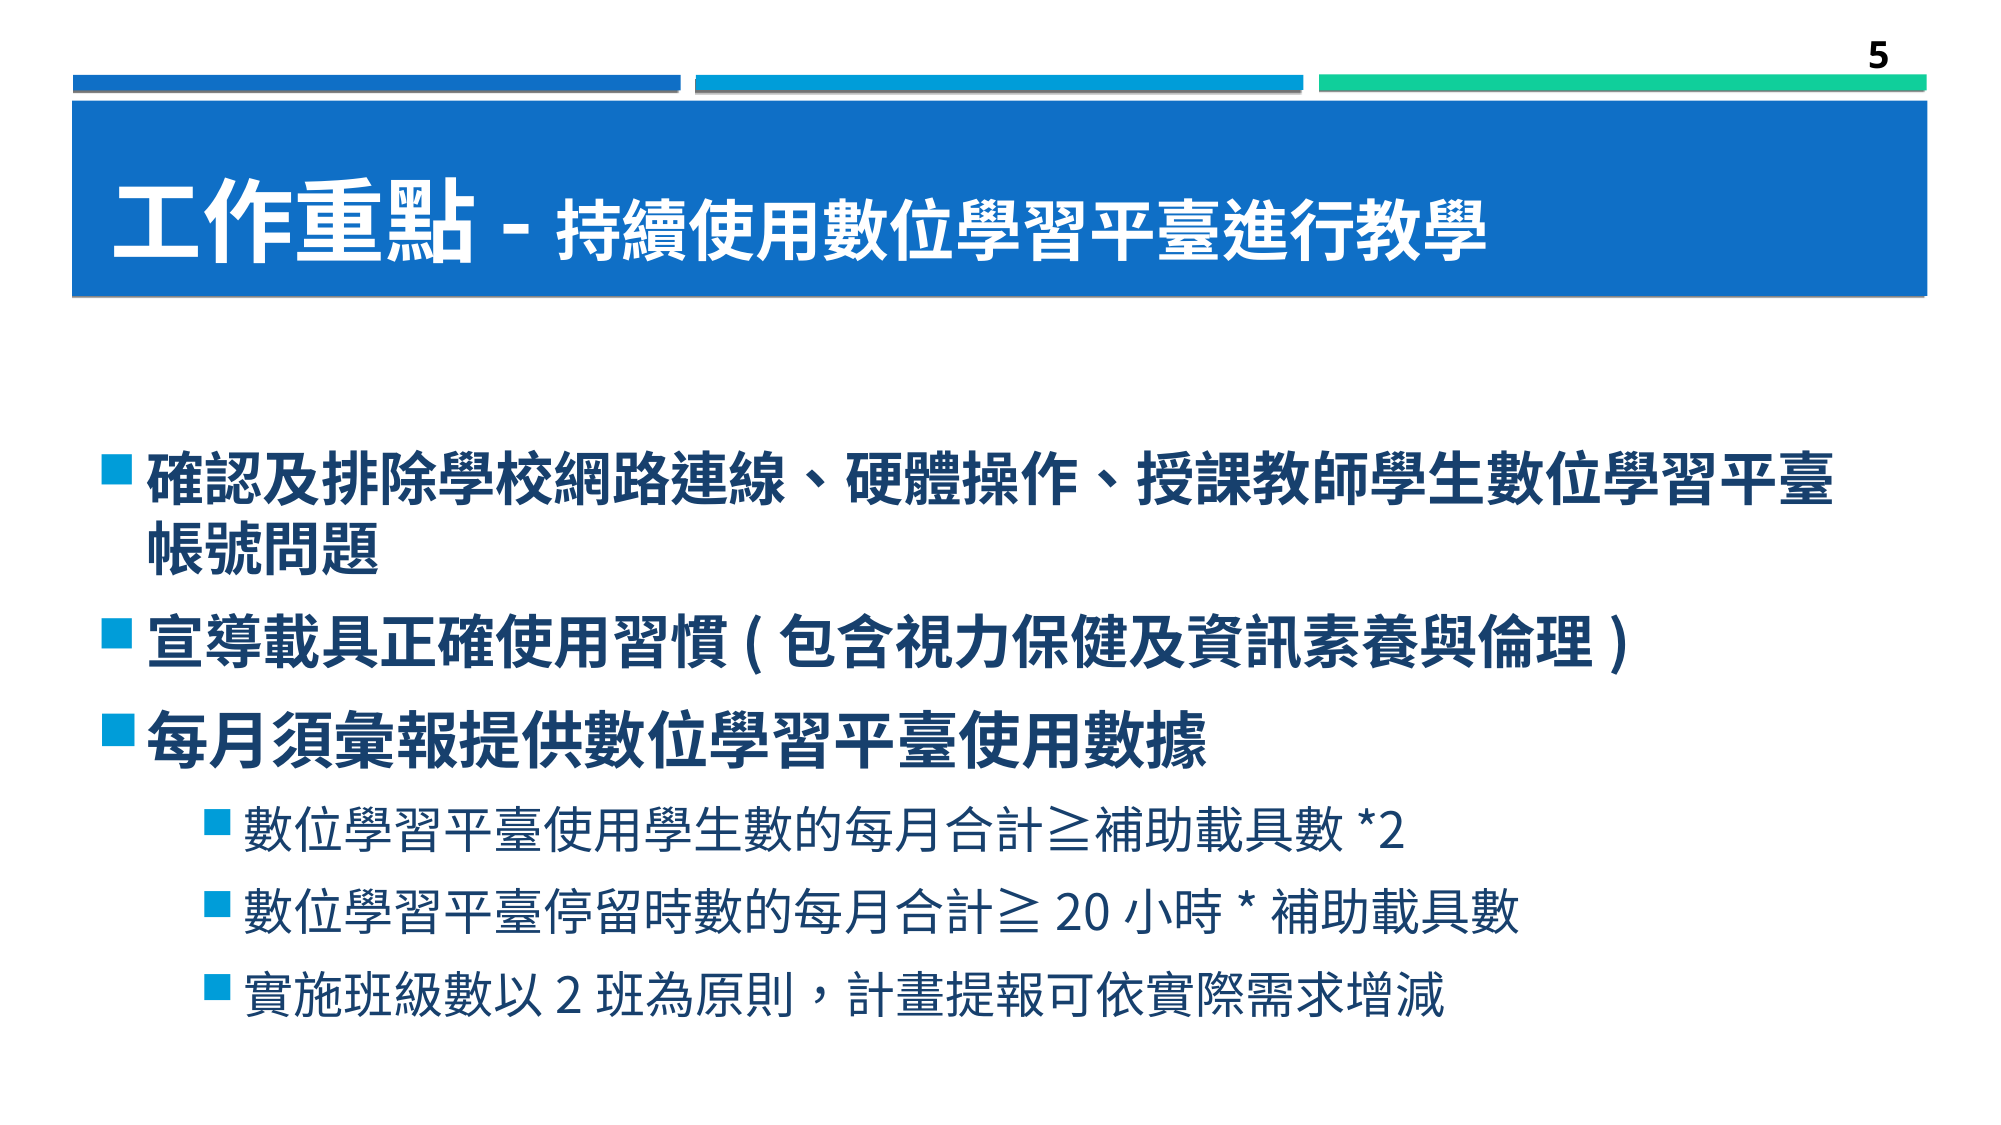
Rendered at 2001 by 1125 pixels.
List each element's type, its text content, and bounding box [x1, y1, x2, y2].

slide_number <編號> [1732, 26, 1905, 87]
title 工作重點-持續使用數位學習平臺進行教學 [95, 115, 1905, 282]
list 確認及排除學校網路連線、硬體操作、授課教師學生數位學習平臺帳號問題 宣導載具正確使用習慣(包含視力保健及資訊素養與倫理) 每月須彙報提供數位學習平臺使用數據 數位學習平臺使用學生數的每月合計≧補助載具數*2 數位學習平臺停留時數的每月合計≧20小時*補助載具數 實施班級數以2班為原則，計畫提報可依實際需求增減 [81, 340, 1905, 1125]
